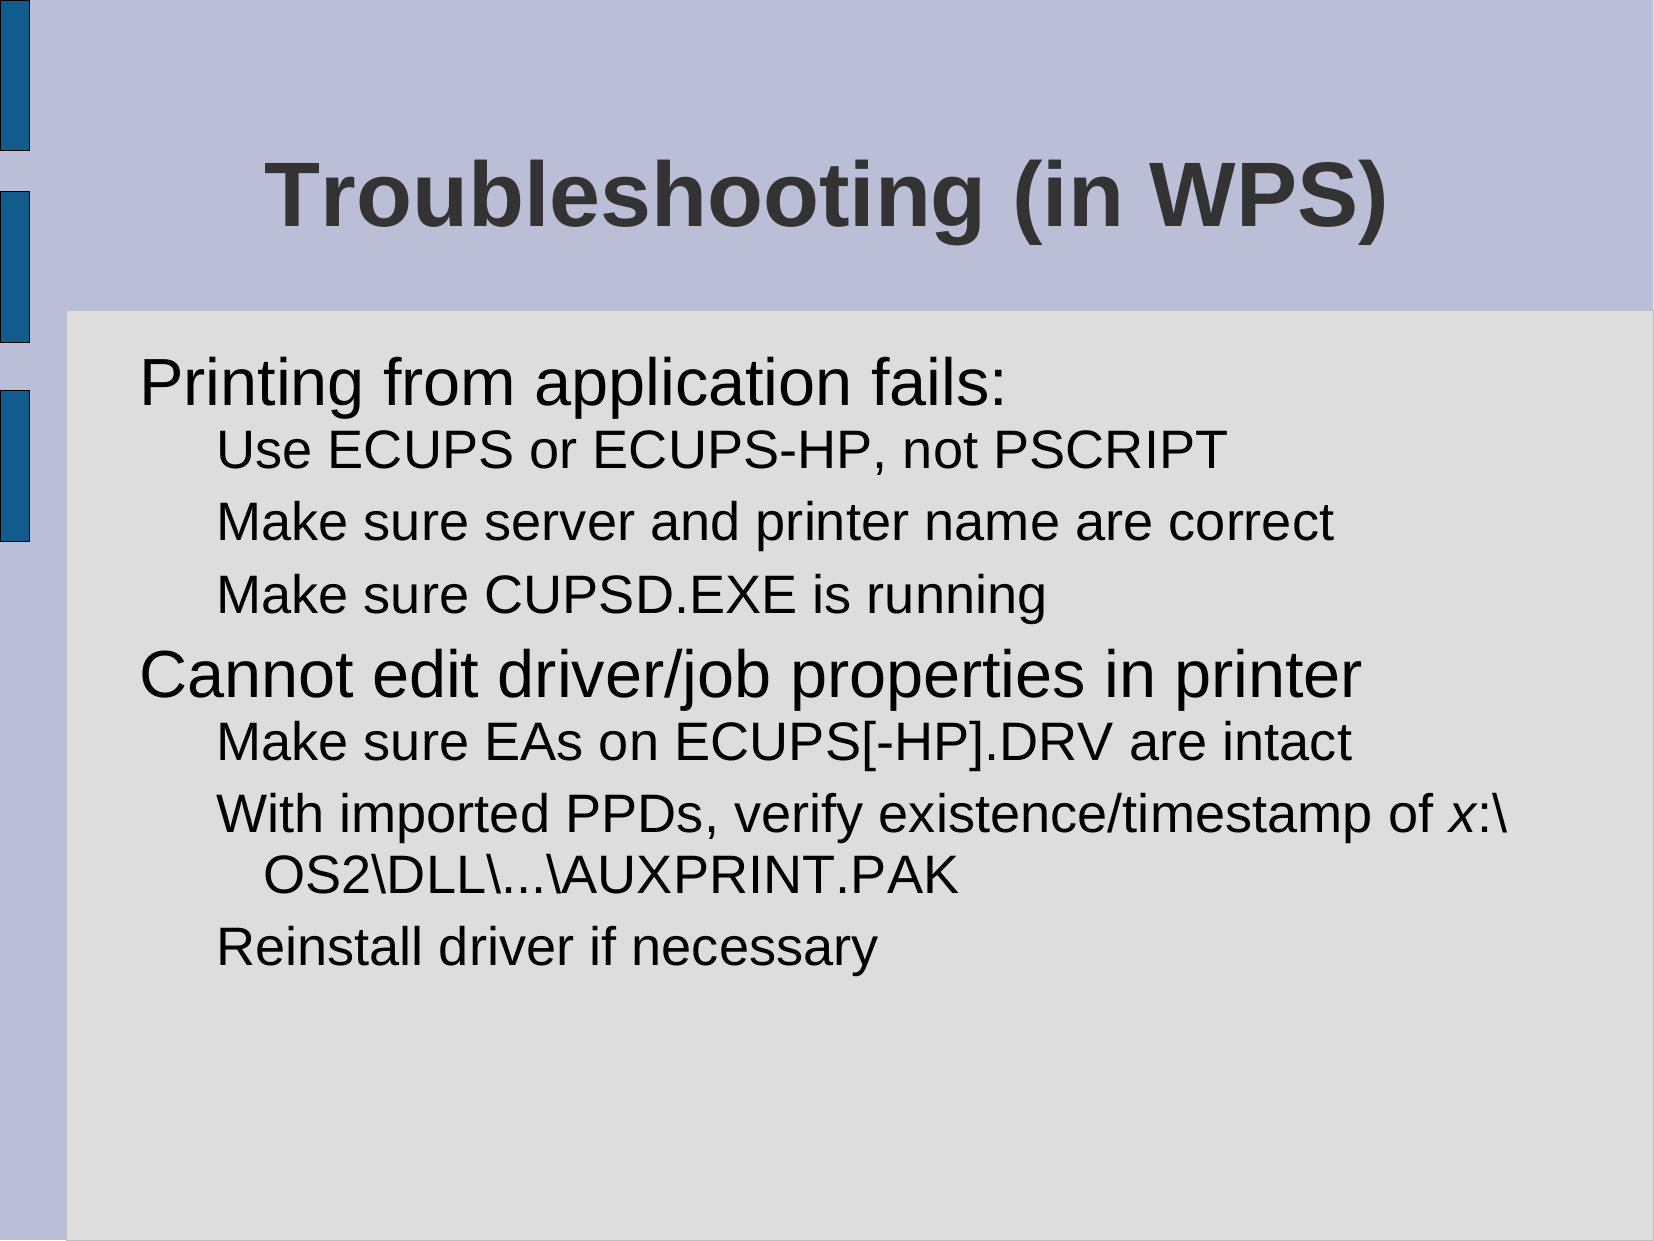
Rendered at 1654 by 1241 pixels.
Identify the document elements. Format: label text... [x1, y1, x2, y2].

title Troubleshooting (in WPS) [121, 91, 1534, 299]
list Printing from application fails: Use ECUPS or ECUPS-HP, not PSCRIPT Make sure server and printer name are correct Make sure CUPSD.EXE is running Cannot edit driver/job properties in printer Make sure EAs on ECUPS[-HP].DRV are intact With imported PPDs, verify existence/timestamp of x:\OS2\DLL\...\AUXPRINT.PAK Reinstall driver if necessary [121, 344, 1534, 1127]
